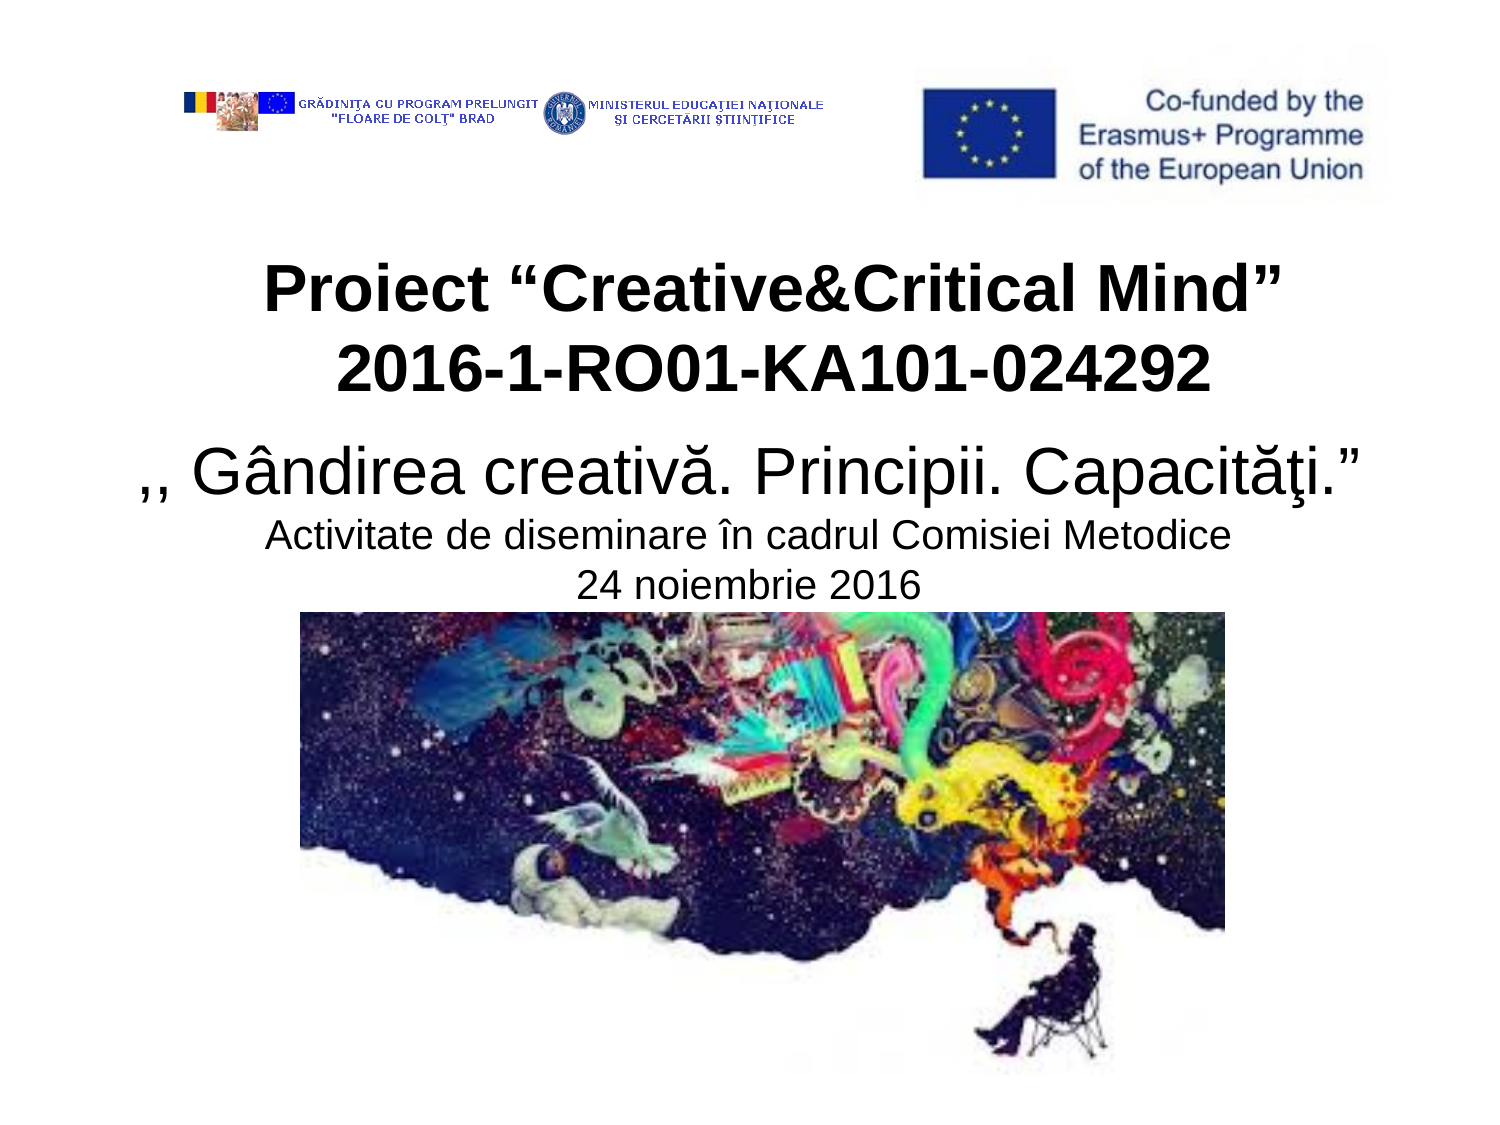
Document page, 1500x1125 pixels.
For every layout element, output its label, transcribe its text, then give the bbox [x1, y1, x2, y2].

picture [300, 612, 1225, 1075]
picture [915, 0, 1389, 215]
picture [183, 90, 829, 137]
text_box ,, Gândirea creativă. Principii. Capacităţi.” Activitate de diseminare în cadrul Comisiei Metodice 24 noiembrie 2016 [50, 412, 1448, 938]
text_box Proiect “Creative&Critical Mind” 2016-1-RO01-KA101-024292 [187, 237, 1363, 412]
